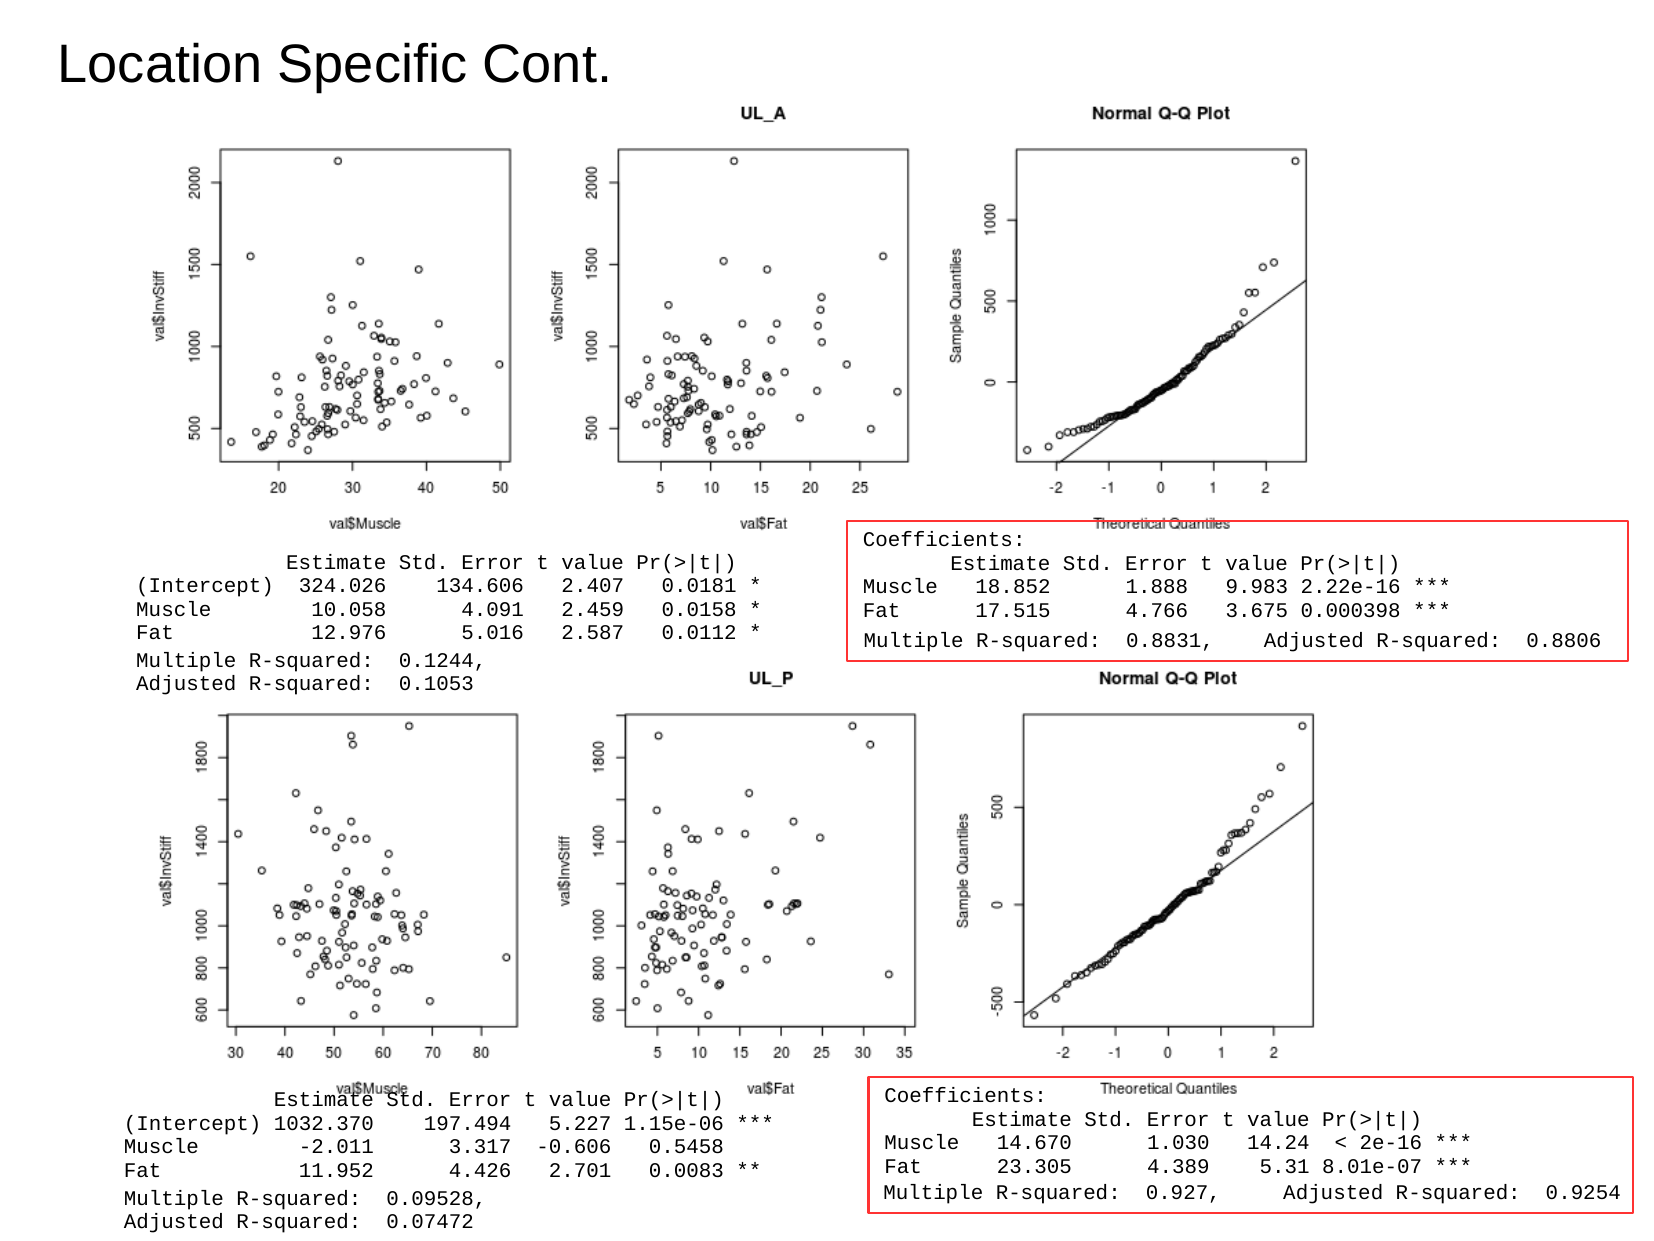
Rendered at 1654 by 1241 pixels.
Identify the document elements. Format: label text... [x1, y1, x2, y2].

text_box Estimate Std. Error t value Pr(>|t|) (Intercept) 324.026 134.606 2.407 0.0181 * Muscle 10.058 4.091 2.459 0.0158 * Fat 12.976 5.016 2.587 0.0112 * [121, 544, 777, 654]
text_box Estimate Std. Error t value Pr(>|t|) (Intercept) 1032.370 197.494 5.227 1.15e-06 *** Muscle -2.011 3.317 -0.606 0.5458 Fat 11.952 4.426 2.701 0.0083 ** [109, 1082, 789, 1192]
text_box Multiple R-squared: 0.8831, Adjusted R-squared: 0.8806 [848, 622, 1629, 662]
text_box Multiple R-squared: 0.1244, Adjusted R-squared: 0.1053 [121, 642, 573, 705]
text_box Multiple R-squared: 0.927, Adjusted R-squared: 0.9254 [868, 1174, 1636, 1214]
picture [149, 103, 1343, 551]
text_box Coefficients: Estimate Std. Error t value Pr(>|t|) Muscle 18.852 1.888 9.983 2.22e-16 *** Fat 17.515 4.766 3.675 0.000398 *** [847, 521, 1629, 662]
picture [156, 643, 1350, 1116]
text_box Coefficients: Estimate Std. Error t value Pr(>|t|) Muscle 14.670 1.030 14.24 < 2e-16 *** Fat 23.305 4.389 5.31 8.01e-07 *** [868, 1076, 1633, 1174]
text_box Multiple R-squared: 0.09528, Adjusted R-squared: 0.07472 [109, 1180, 534, 1241]
title Location Specific Cont. [57, 24, 1546, 103]
